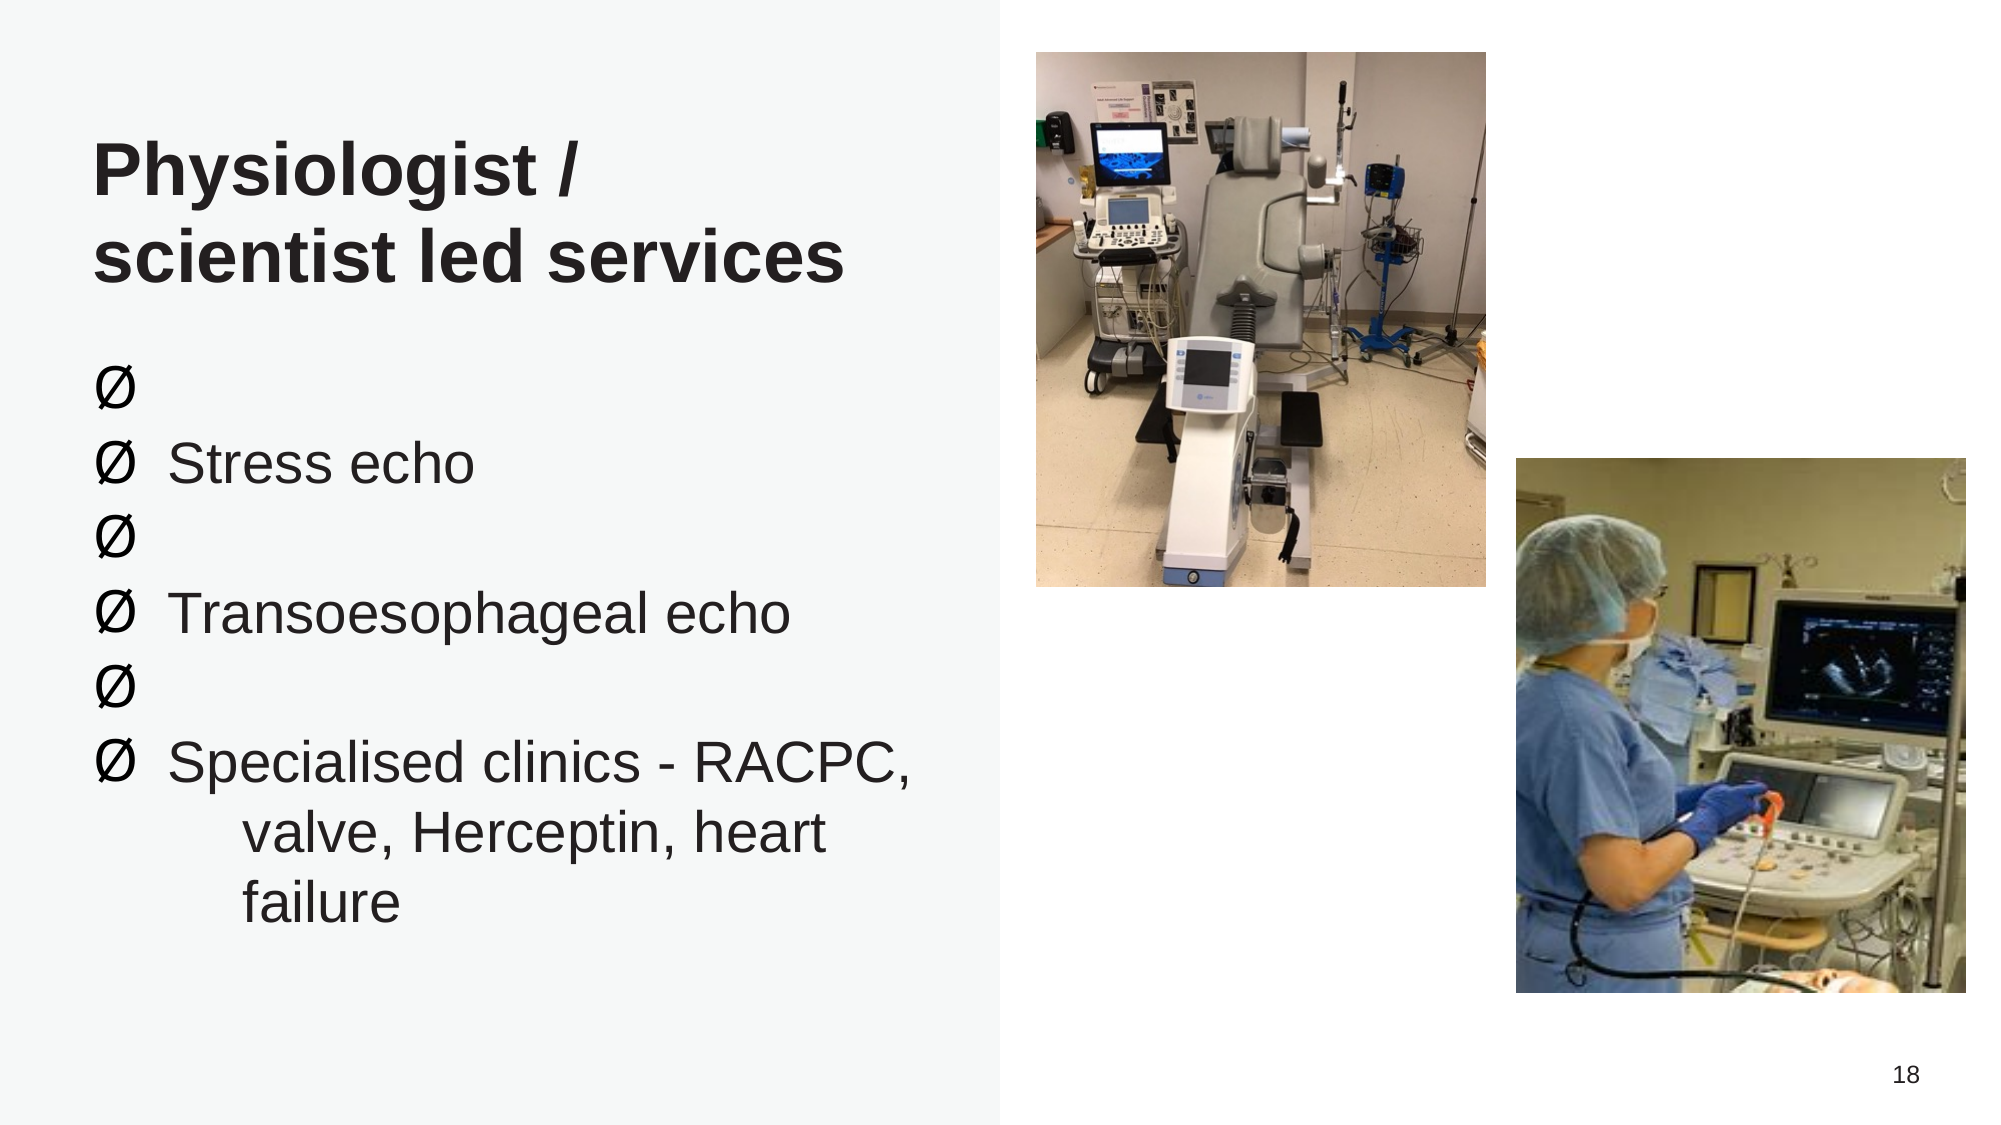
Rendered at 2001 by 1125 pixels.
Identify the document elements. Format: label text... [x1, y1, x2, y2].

picture [1036, 53, 1486, 588]
text_box Stress echo Transoesophageal echo Specialised clinics - RACPC, valve, Herceptin, heart failure [78, 338, 949, 895]
picture [1516, 459, 1966, 994]
title Physiologist / scientist led services [78, 115, 884, 338]
